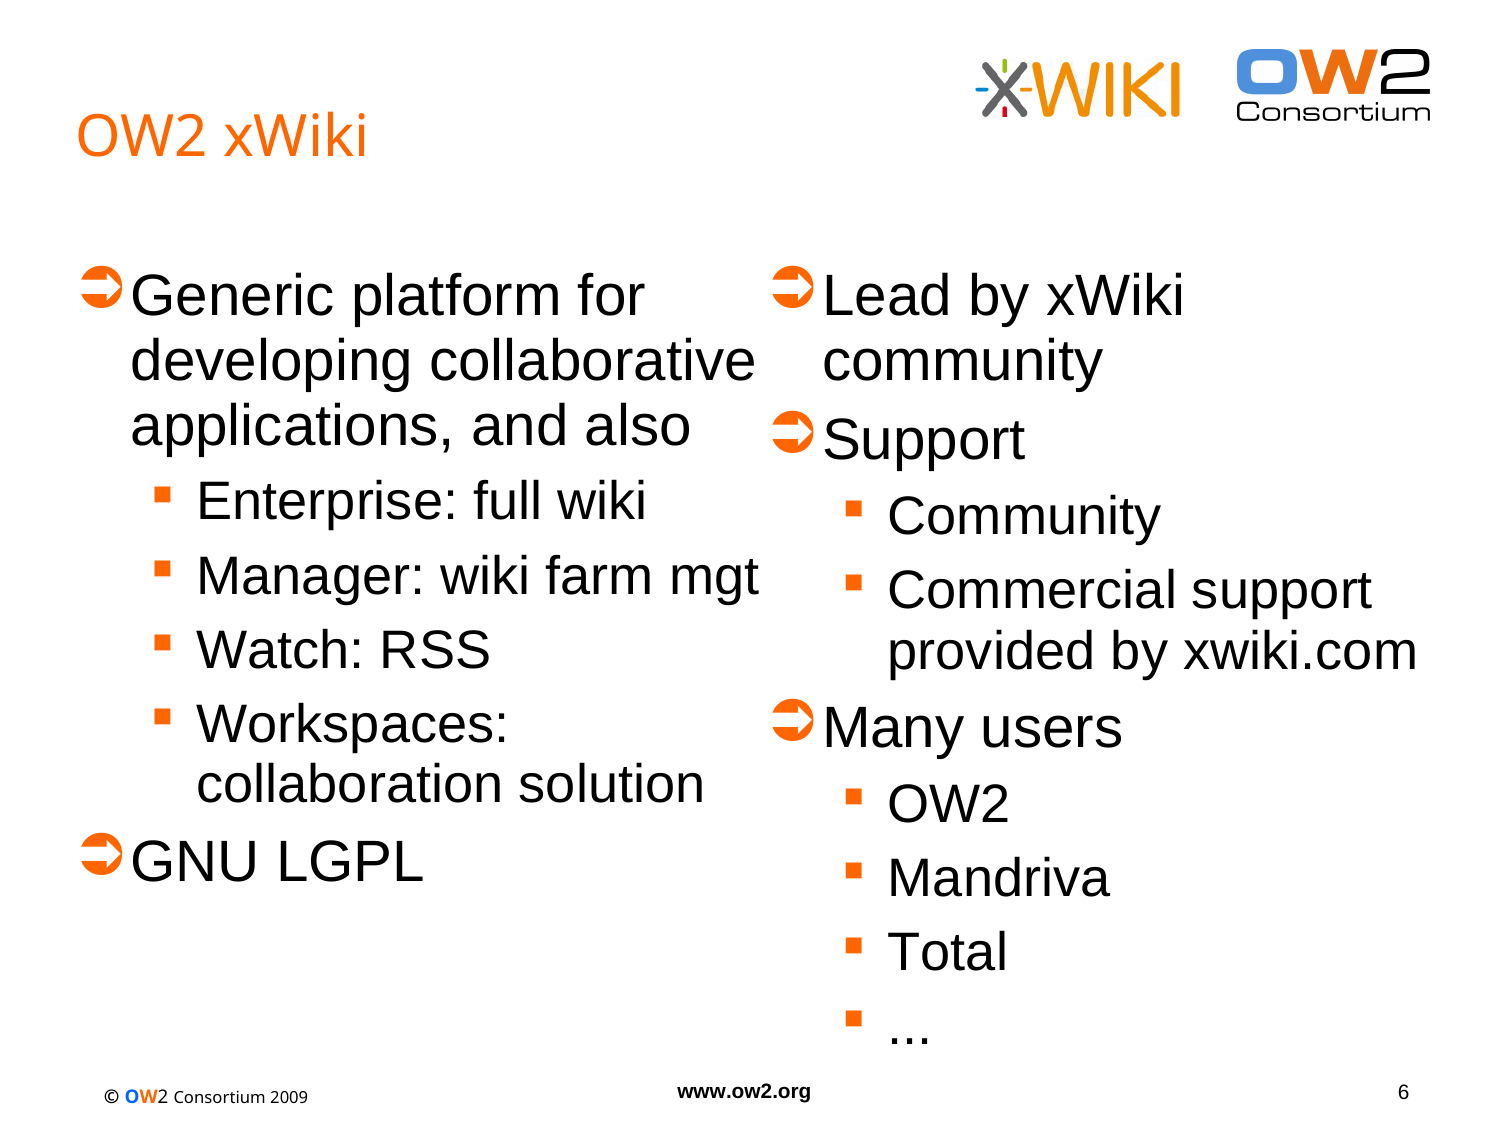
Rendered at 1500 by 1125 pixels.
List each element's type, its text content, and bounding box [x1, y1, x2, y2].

list Generic platform for developing collaborative applications, and also Enterprise: full wiki Manager: wiki farm mgt Watch: RSS Workspaces: collaboration solution GNU LGPL [74, 262, 766, 990]
title OW2 xWiki [75, 52, 1175, 207]
picture [974, 58, 1182, 119]
list Lead by xWiki community Support Community Commercial support provided by xwiki.com Many users OW2 Mandriva Total ... [766, 262, 1425, 1057]
